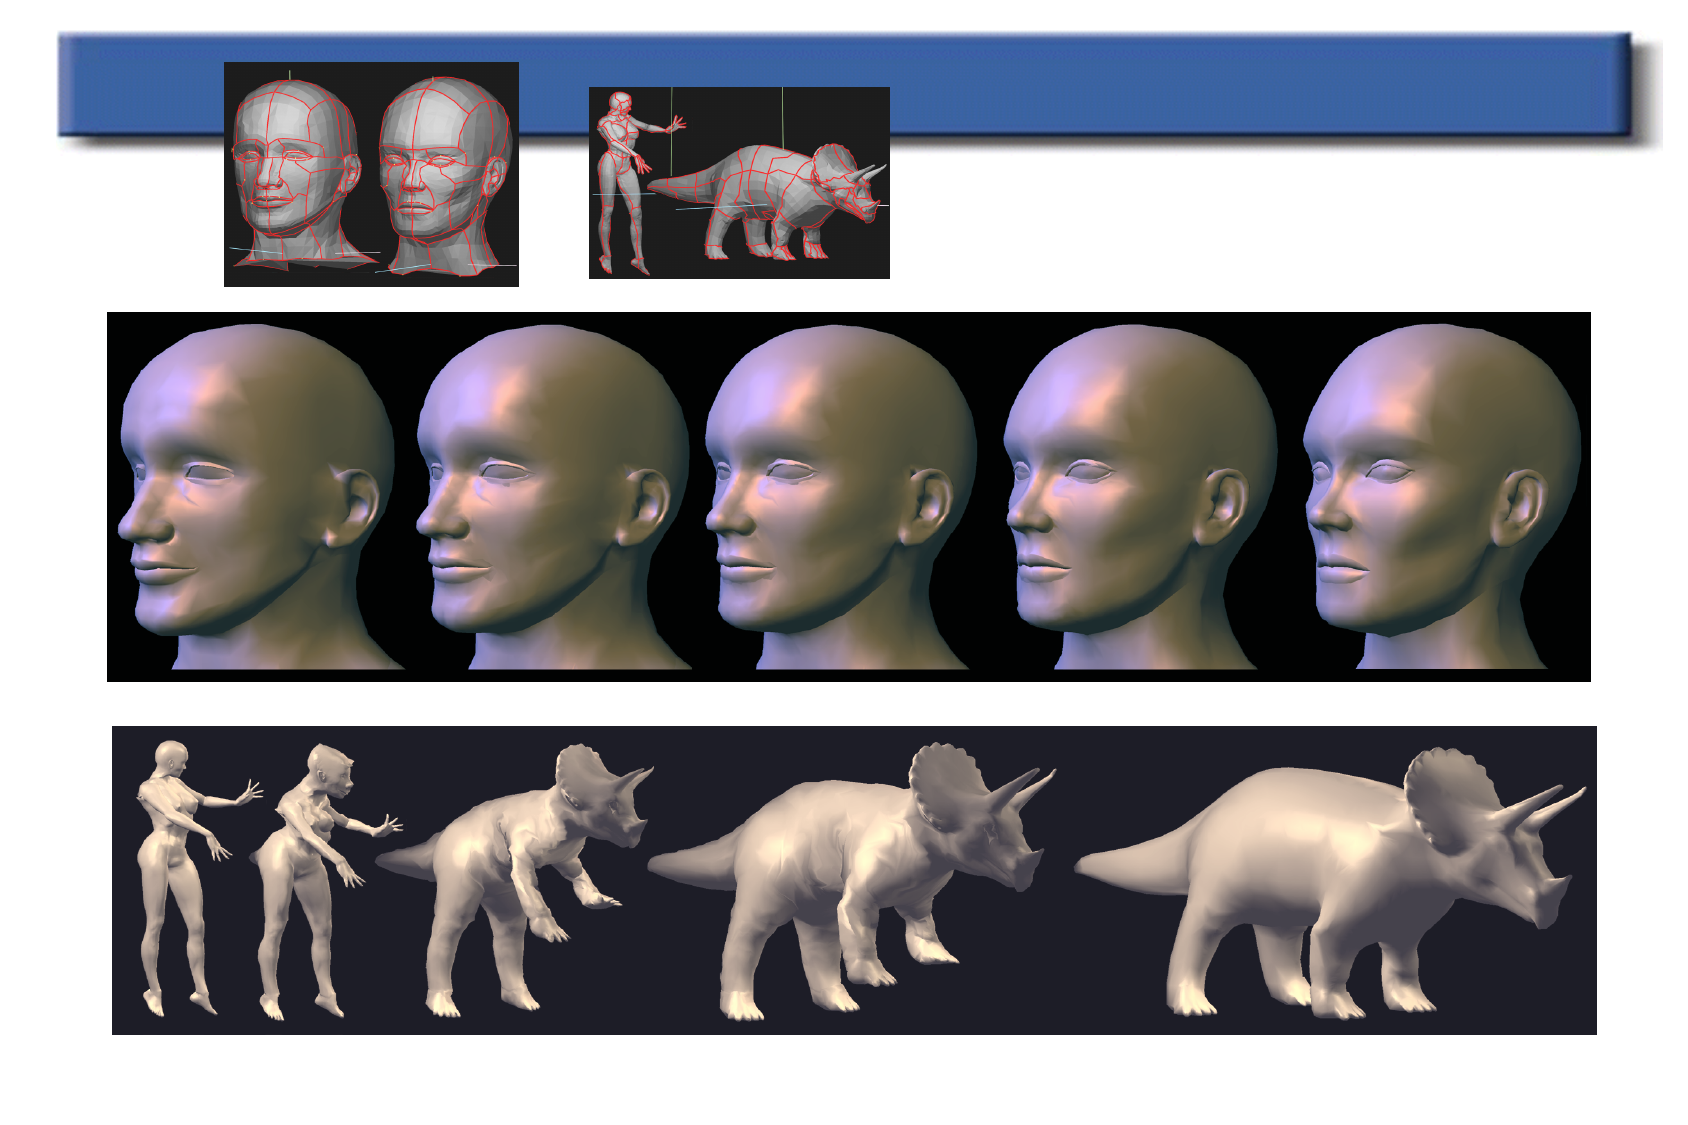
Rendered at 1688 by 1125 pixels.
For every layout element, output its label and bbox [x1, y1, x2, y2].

picture [112, 726, 1597, 1035]
picture [107, 312, 1591, 683]
picture [56, 29, 1663, 287]
